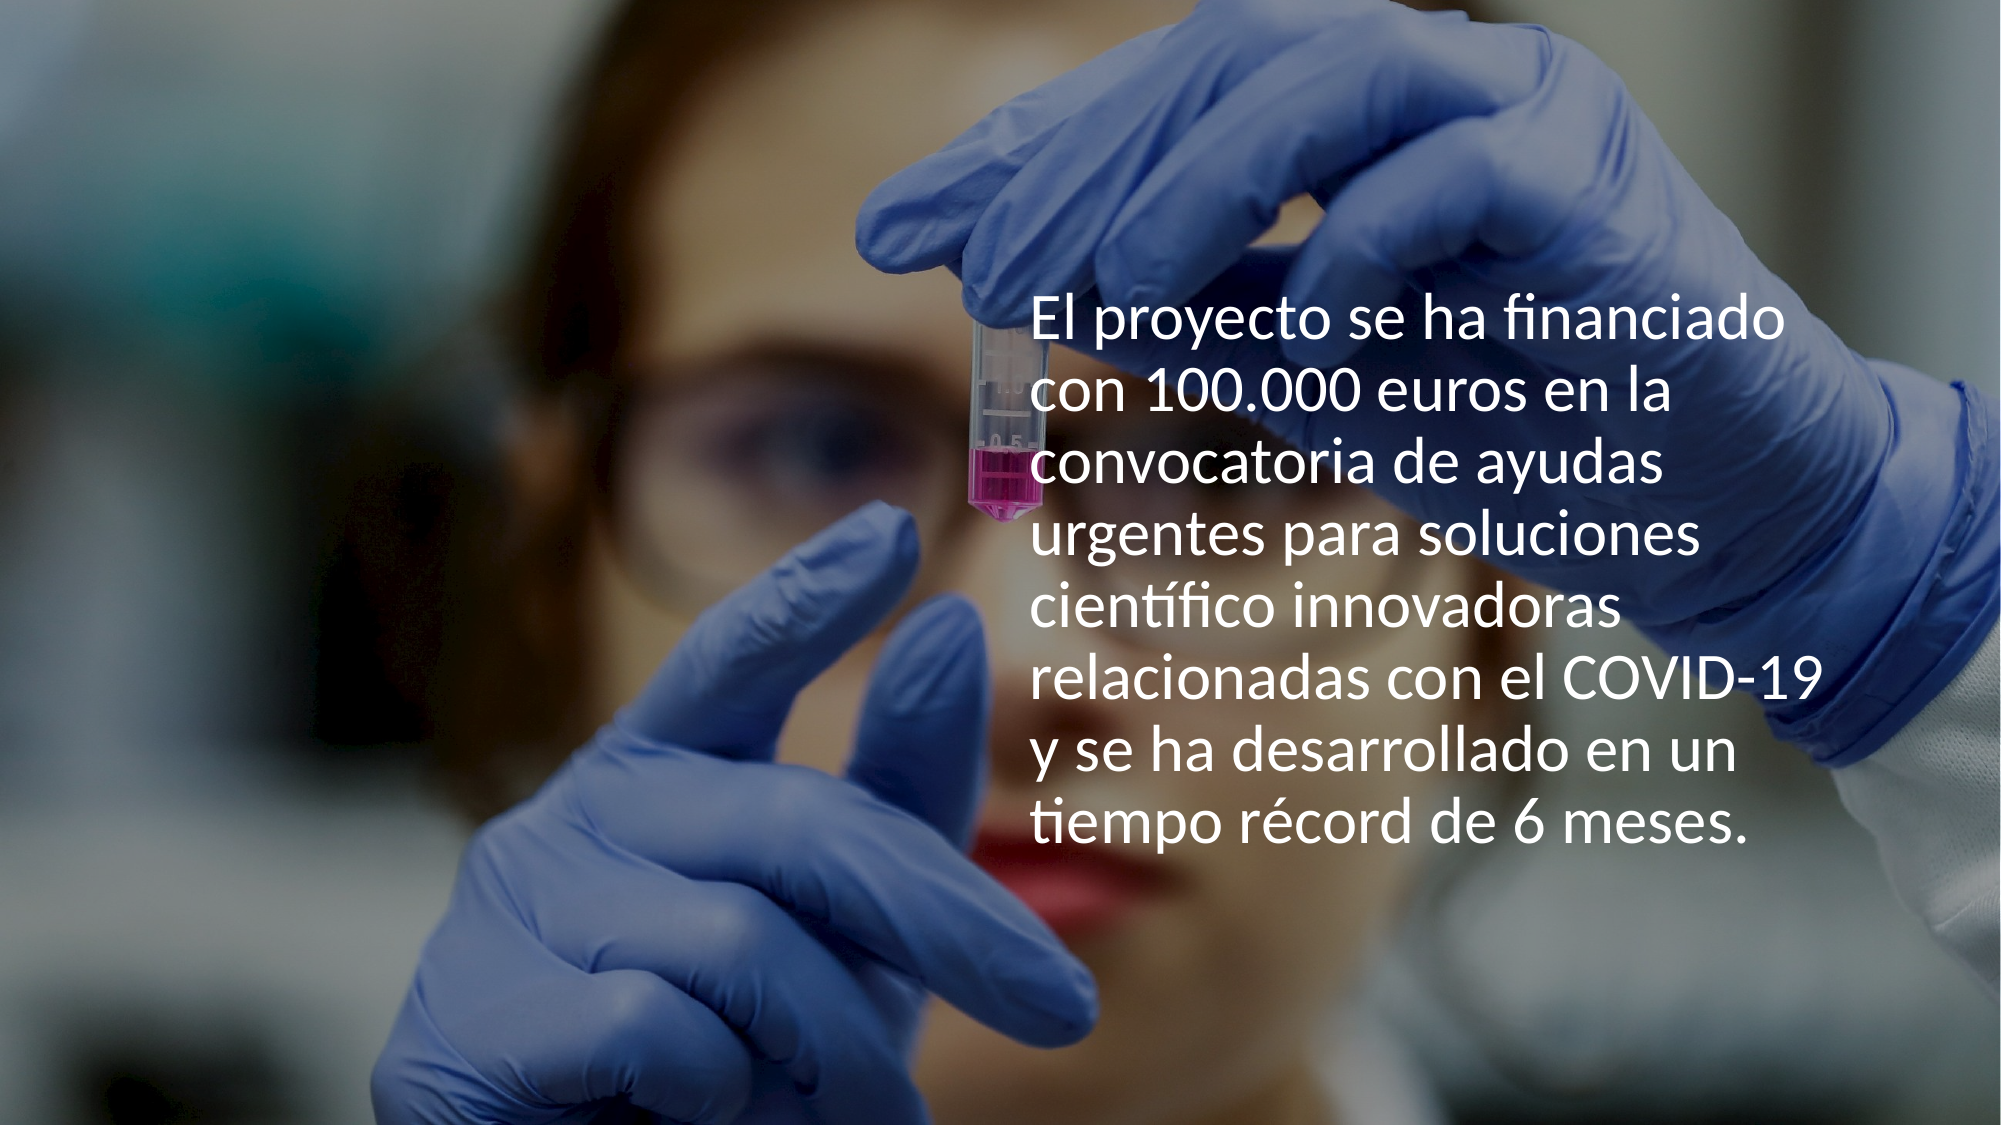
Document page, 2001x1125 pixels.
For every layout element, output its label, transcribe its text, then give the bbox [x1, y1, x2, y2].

picture [0, 0, 2000, 1125]
list El proyecto se ha financiado con 100.000 euros en la convocatoria de ayudas urgentes para soluciones científico innovadoras relacionadas con el COVID-19 y se ha desarrollado en un tiempo récord de 6 meses. [1014, 274, 1863, 943]
